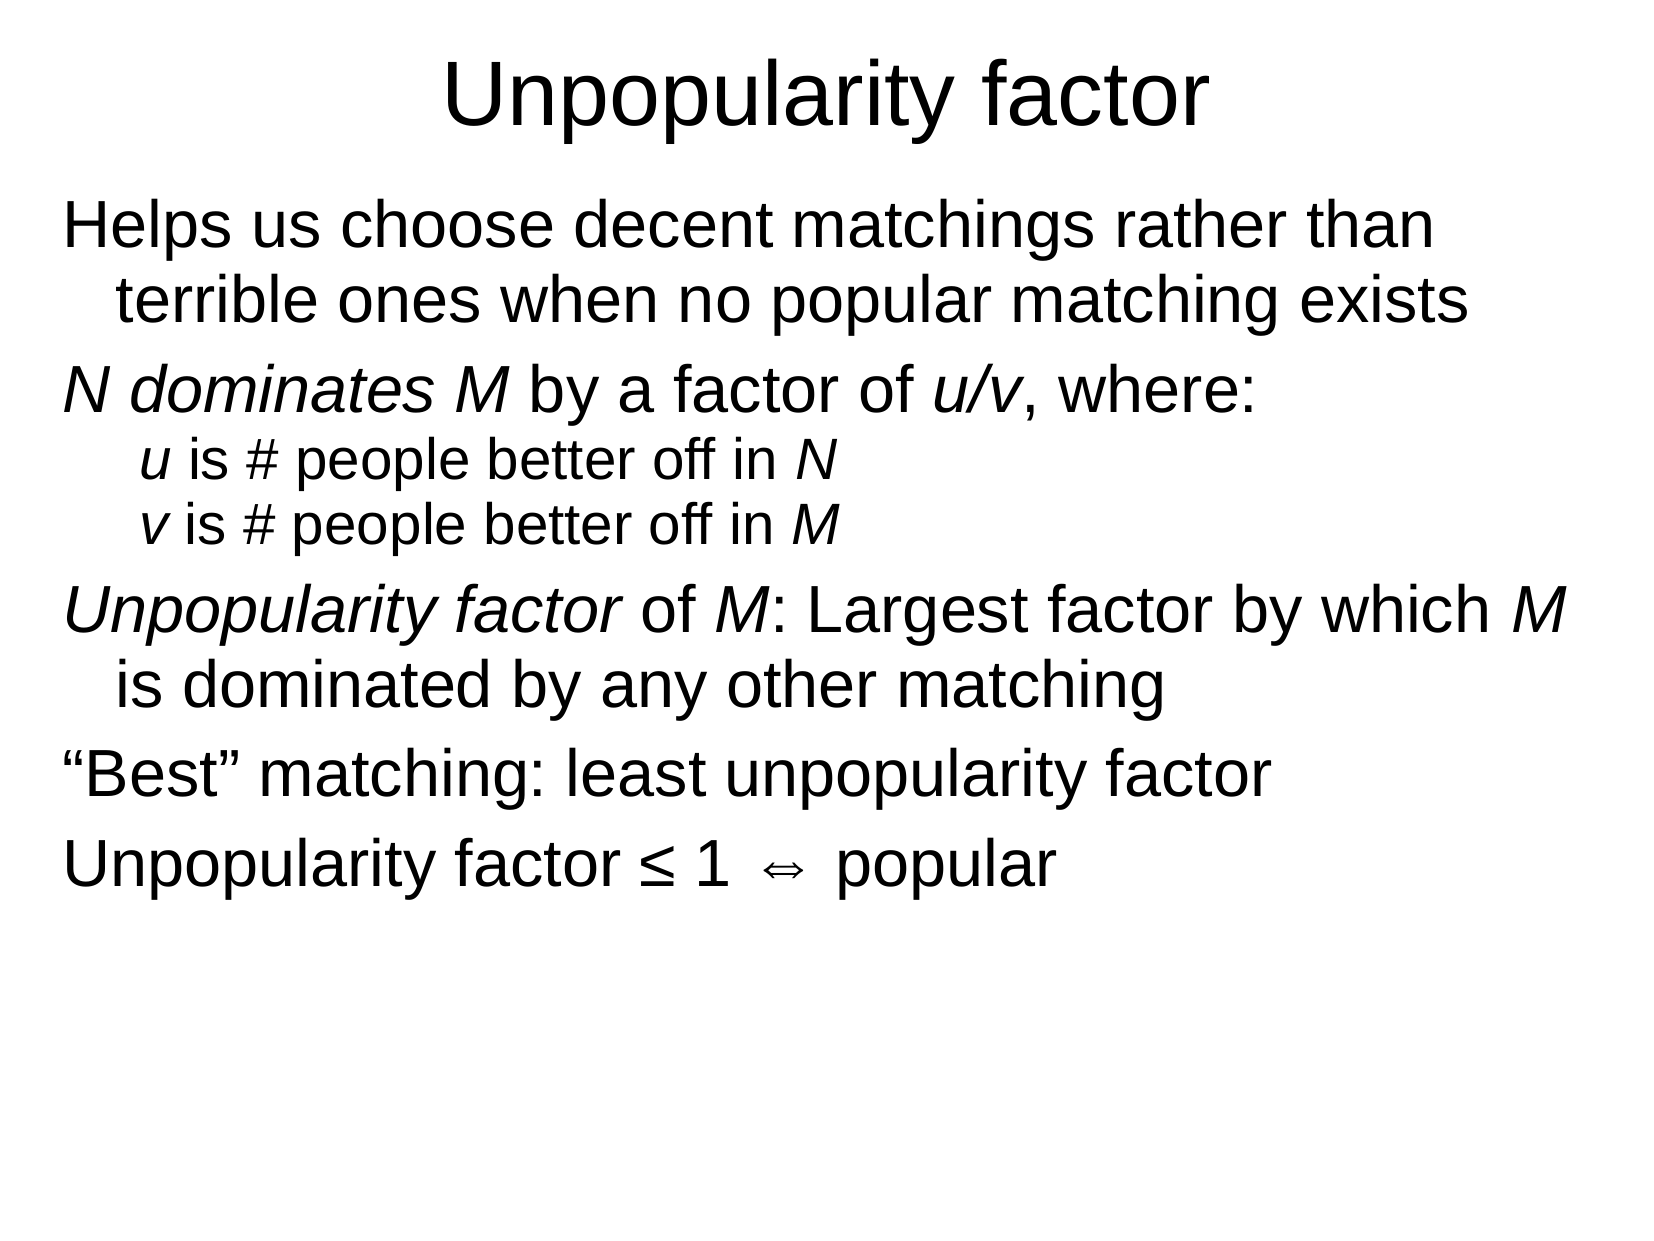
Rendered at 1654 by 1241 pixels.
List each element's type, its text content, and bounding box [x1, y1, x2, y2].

title Unpopularity factor [0, 7, 1654, 181]
list Helps us choose decent matchings rather than terrible ones when no popular matching exists N dominates M by a factor of u/v, where: u is # people better off in N v is # people better off in M Unpopularity factor of M: Largest factor by which M is dominated by any other matching “Best” matching: least unpopularity factor Unpopularity factor ≤ 1 ⇔ popular [45, 187, 1609, 1226]
